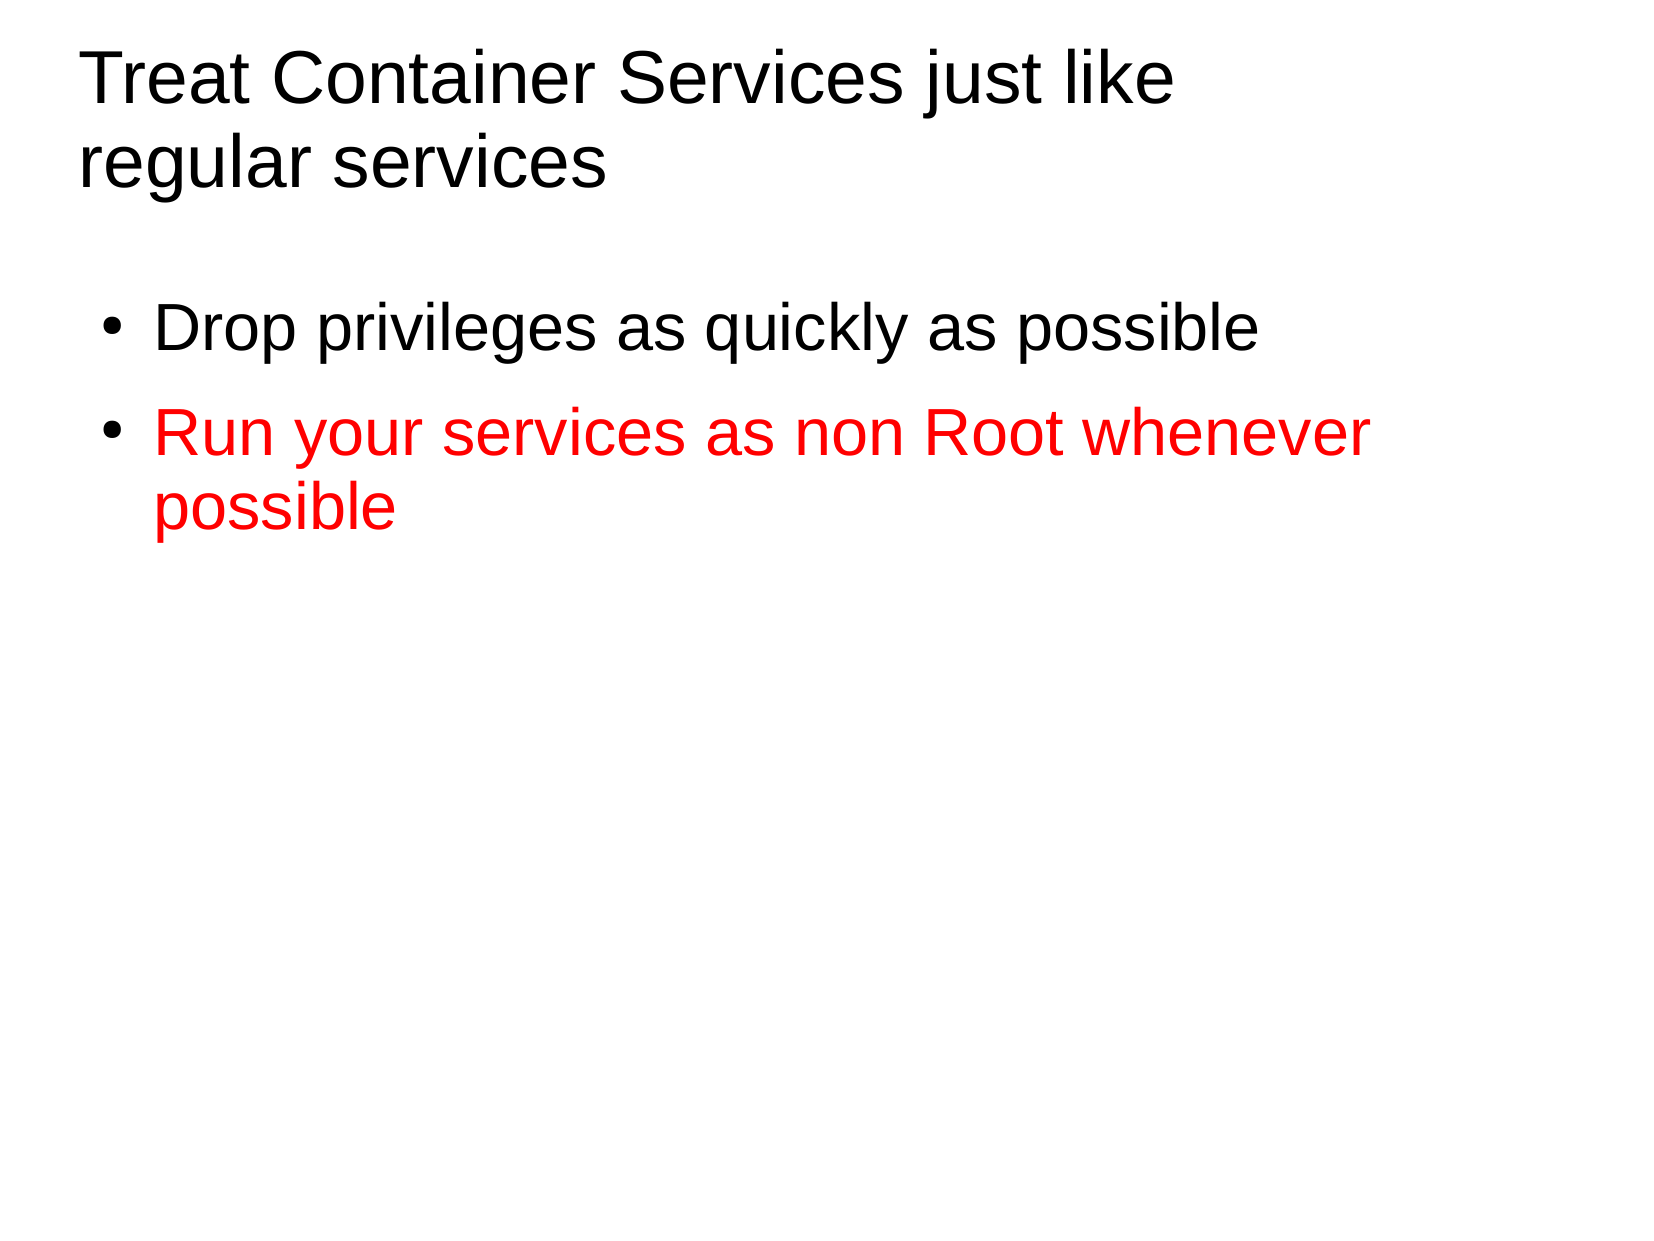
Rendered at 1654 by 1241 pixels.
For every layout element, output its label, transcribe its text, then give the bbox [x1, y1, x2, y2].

list Drop privileges as quickly as possible Run your services as non Root whenever possible [82, 436, 1571, 1010]
text_box Treat Container Services just like regular services [63, 28, 1597, 436]
